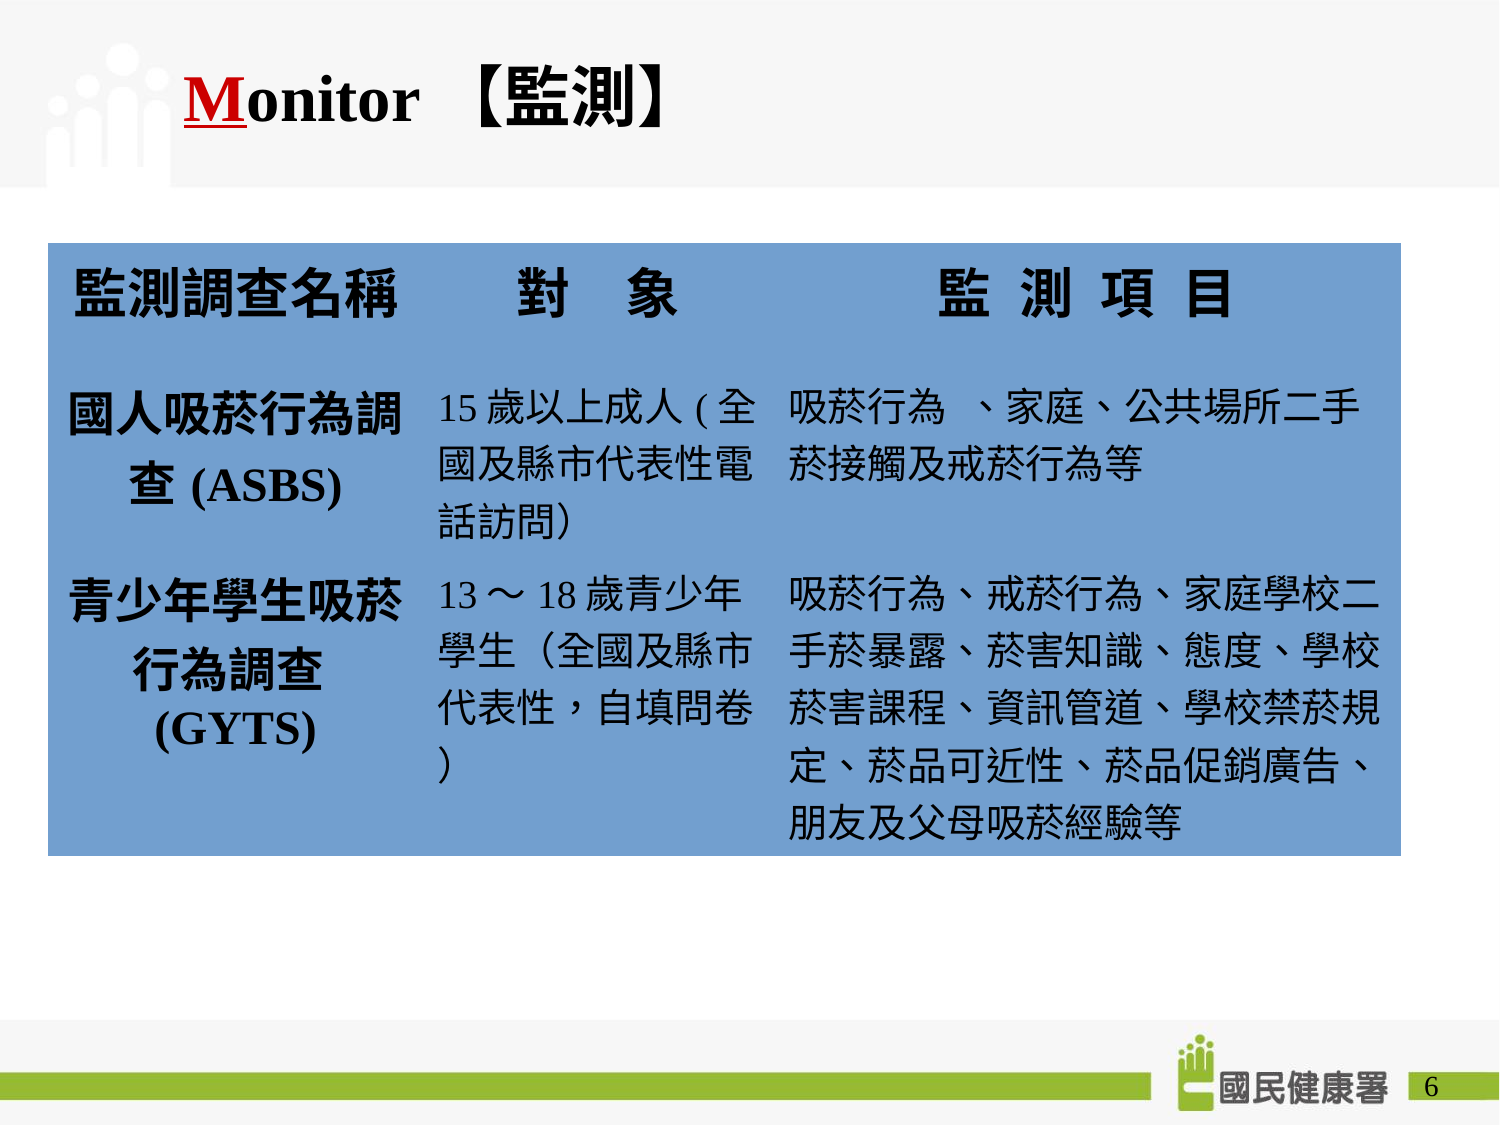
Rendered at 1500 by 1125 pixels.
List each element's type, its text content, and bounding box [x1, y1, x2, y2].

table_cell 吸菸行為 、家庭、公共場所二手菸接觸及戒菸行為等 [774, 368, 1401, 555]
table_header 監測調查名稱 [48, 243, 423, 368]
table_cell 吸菸行為、戒菸行為、家庭學校二手菸暴露、菸害知識、態度、學校菸害課程、資訊管道、學校禁菸規定、菸品可近性、菸品促銷廣告、朋友及父母吸菸經驗等 [774, 555, 1401, 856]
table_cell 13～18歲青少年學生（全國及縣市代表性，自填問卷 ） [423, 555, 774, 856]
table_cell 15歲以上成人(全國及縣市代表性電話訪問） [423, 368, 774, 555]
table_header 對 象 [423, 243, 774, 368]
table_cell 國人吸菸行為調查(ASBS) [48, 368, 423, 555]
table_header 監 測 項 目 [774, 243, 1401, 368]
text_box Monitor【監測】 [169, 16, 1482, 142]
table_cell 青少年學生吸菸行為調查(GYTS) [48, 555, 423, 856]
text_box 6 [1409, 1059, 1498, 1111]
